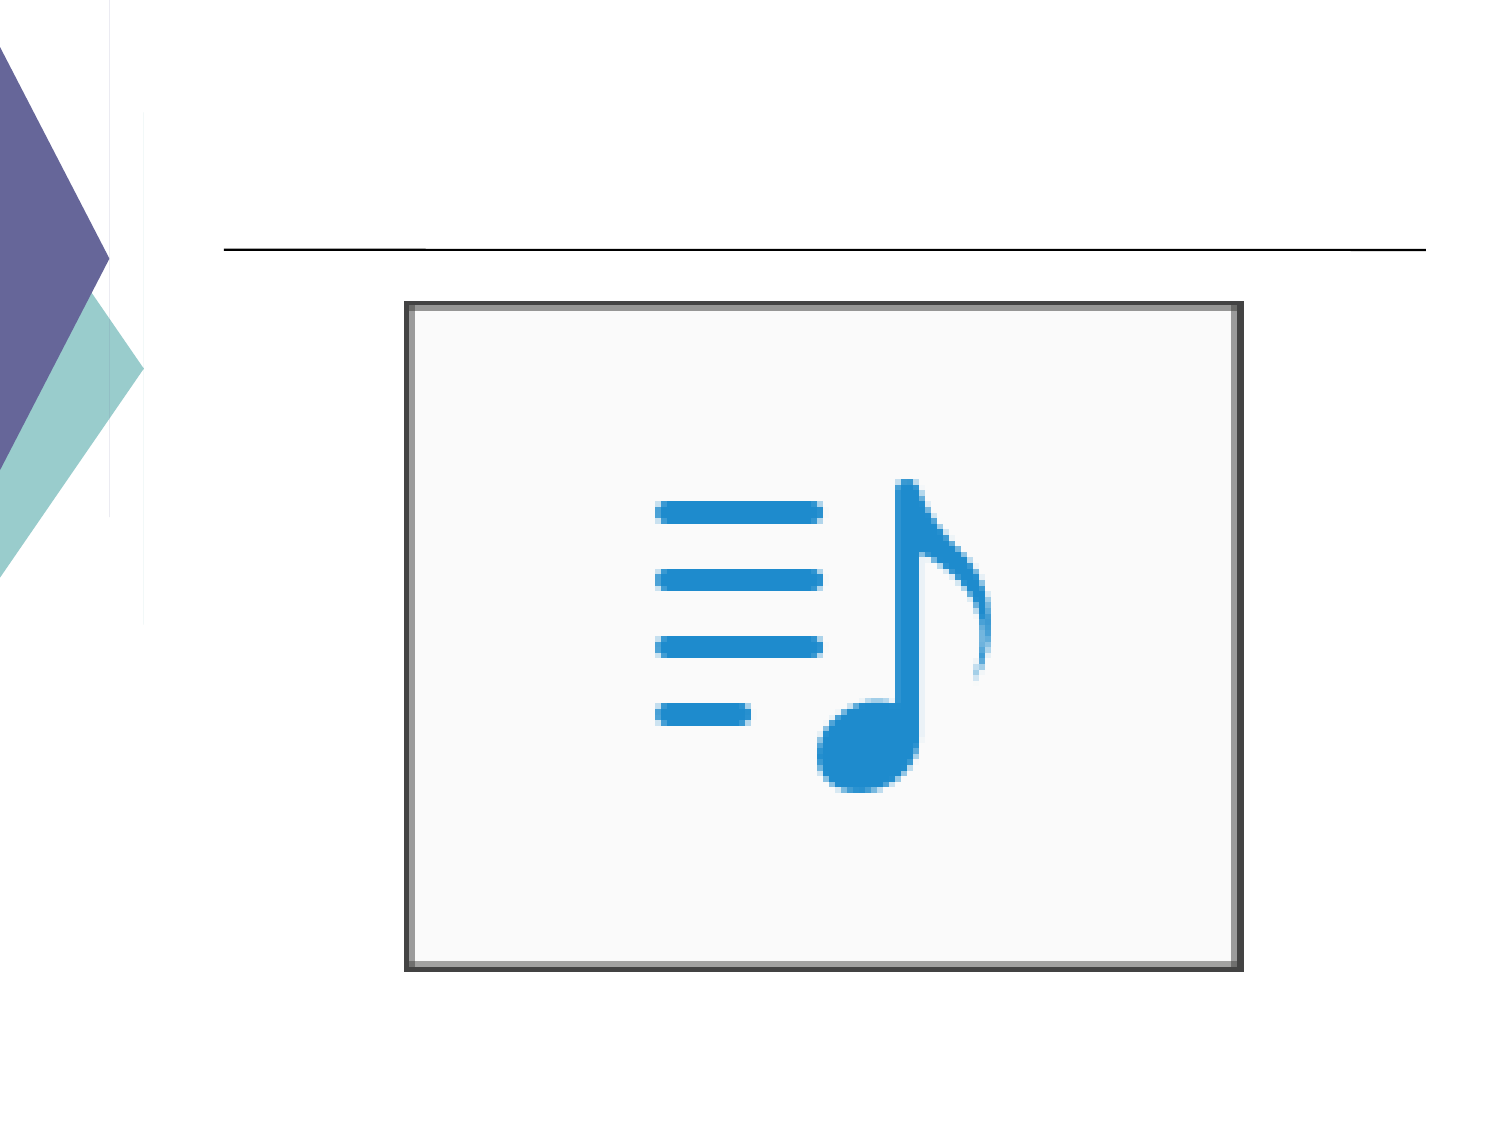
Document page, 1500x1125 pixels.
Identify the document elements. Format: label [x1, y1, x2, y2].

text_box [402, 299, 1245, 974]
